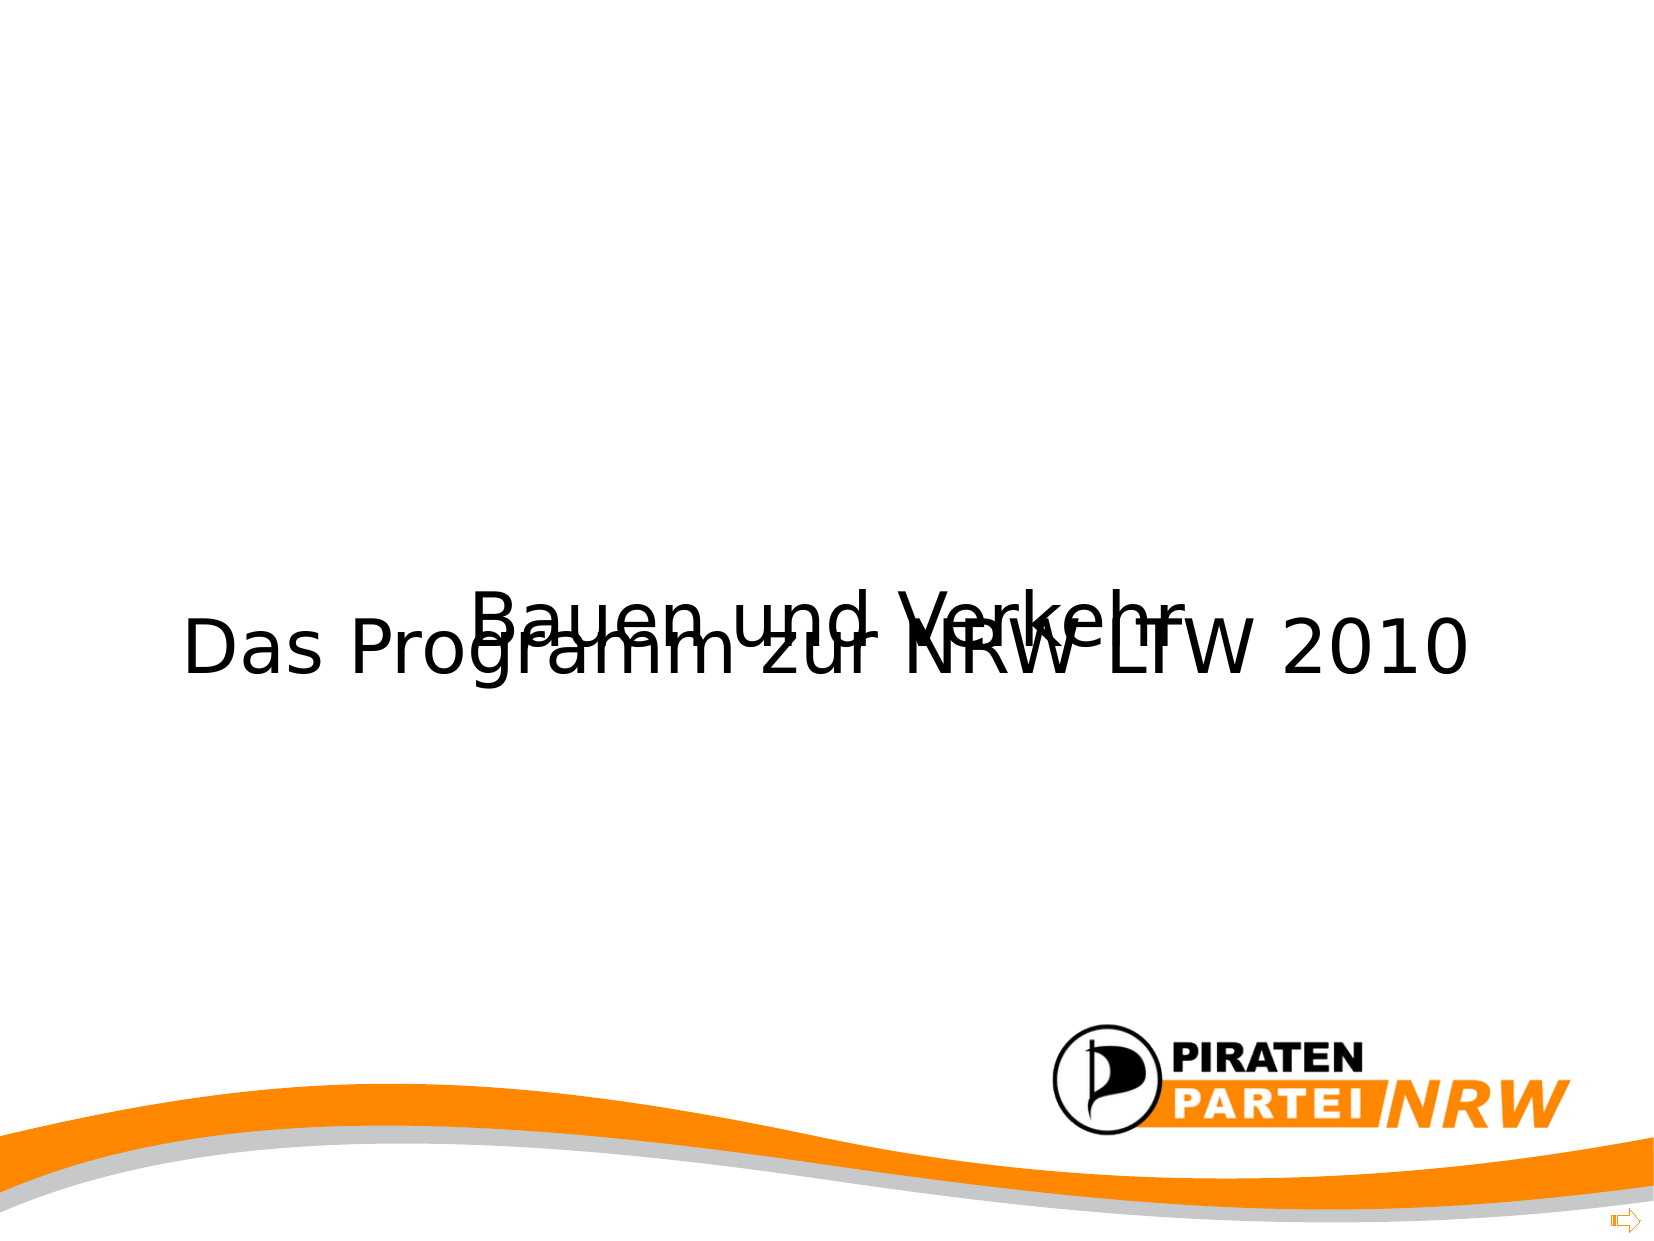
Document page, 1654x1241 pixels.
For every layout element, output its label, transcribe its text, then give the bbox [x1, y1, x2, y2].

picture [1045, 1021, 1579, 1140]
title Das Programm zur NRW LTW 2010 [82, 604, 1571, 692]
text_box Bauen und Verkehr [453, 569, 1200, 672]
